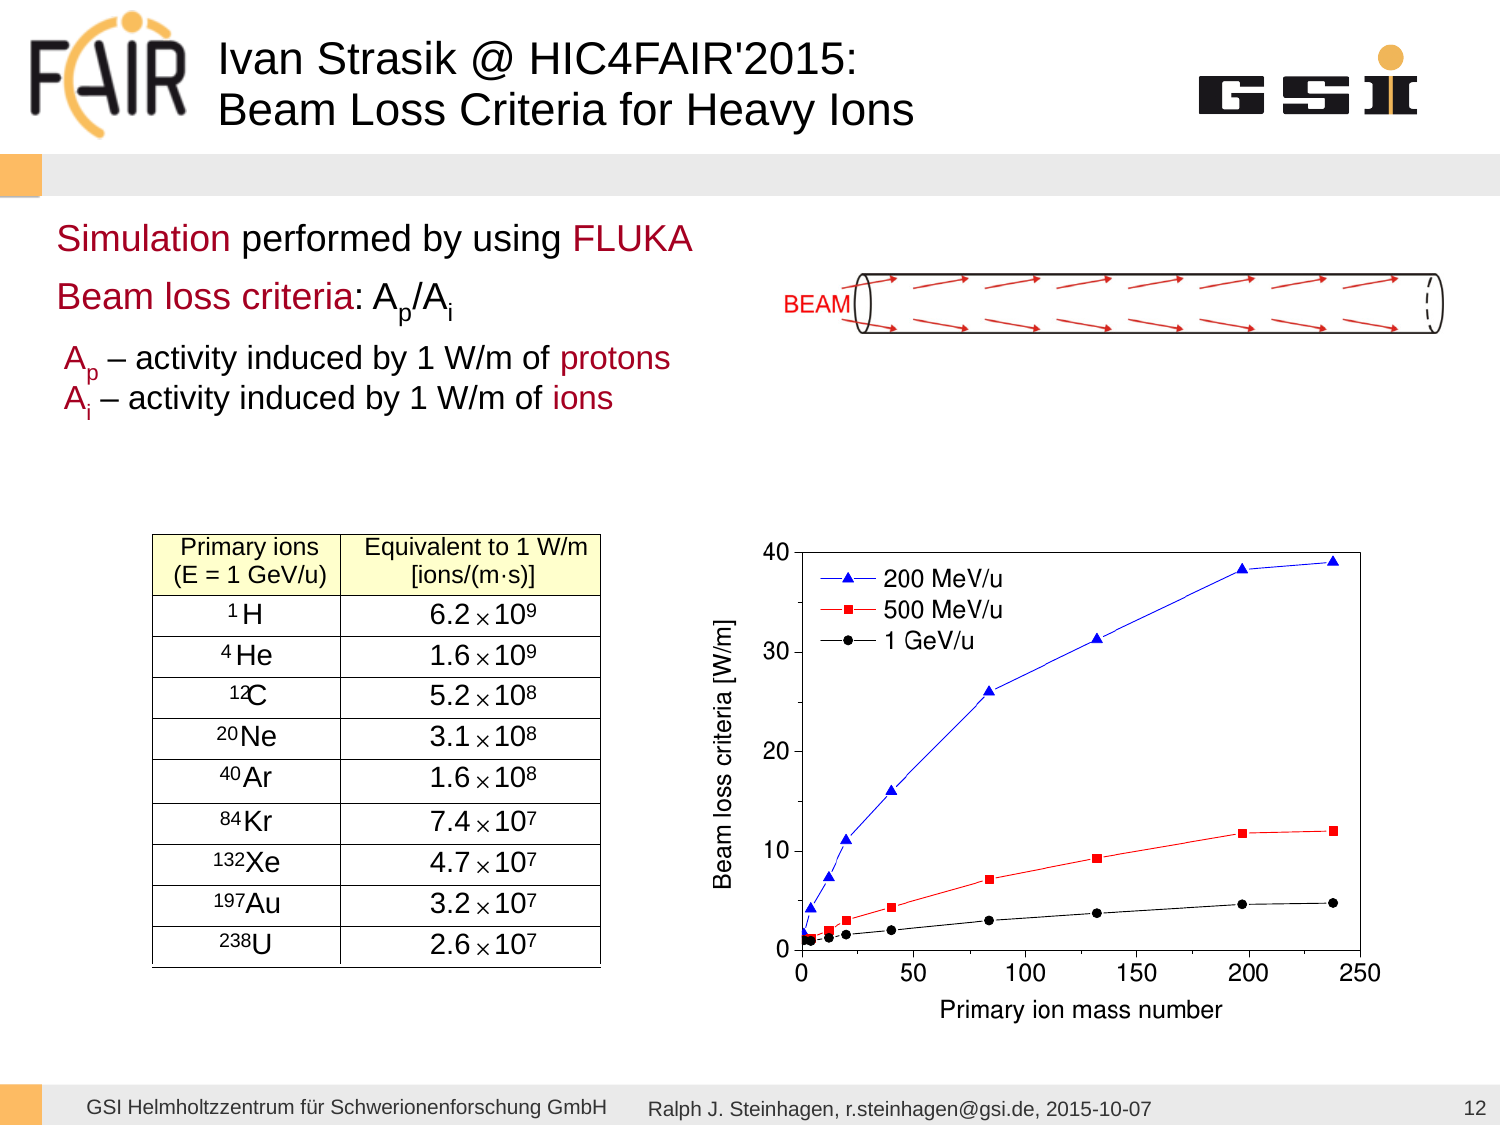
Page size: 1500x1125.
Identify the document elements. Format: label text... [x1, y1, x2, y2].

text_box 238 [219, 930, 251, 959]
text_box H [242, 597, 264, 638]
text_box × [474, 725, 492, 762]
text_box 9 [526, 599, 537, 629]
text_box × [474, 766, 492, 803]
text_box × [474, 892, 492, 929]
text_box i [447, 298, 454, 336]
text_box [ions/(m·s)] [411, 560, 536, 597]
picture [30, 9, 187, 141]
text_box 10 [493, 597, 527, 638]
text_box 40 [219, 763, 242, 792]
text_box p [398, 298, 413, 336]
text_box Ar [242, 761, 273, 804]
text_box Au [245, 887, 281, 930]
text_box 10 [493, 720, 527, 761]
text_box × [474, 603, 492, 639]
text_box × [474, 933, 492, 969]
text_box He [235, 638, 273, 681]
text_box 12 [229, 681, 246, 710]
text_box – activity induced by 1 W/m of ions [100, 379, 614, 428]
text_box 7 [526, 889, 538, 918]
text_box 7 [526, 848, 538, 877]
text_box 8 [526, 722, 537, 751]
text_box 132 [213, 848, 245, 877]
text_box 10 [494, 887, 527, 928]
text_box 84 [219, 807, 242, 836]
text_box Kr [243, 805, 273, 848]
text_box 2.6 [429, 928, 471, 971]
text_box [153, 535, 180, 595]
text_box 3.1 [429, 720, 471, 761]
text_box 6.2 [429, 597, 471, 638]
text_box × [474, 810, 492, 847]
text_box 10 [493, 679, 527, 720]
text_box – activity induced by 1 W/m of protons [107, 339, 670, 388]
text_box 1.6 [429, 638, 471, 679]
text_box Primary ions [180, 532, 320, 560]
text_box 1.6 [429, 761, 471, 804]
text_box C [246, 679, 268, 720]
text_box 9 [526, 640, 537, 669]
text_box i [86, 399, 92, 433]
text_box 10 [494, 805, 527, 846]
text_box /A [412, 275, 448, 330]
text_box 10 [494, 846, 527, 887]
text_box U [251, 928, 273, 971]
text_box A [63, 379, 87, 428]
text_box Beam loss criteria: A [56, 275, 400, 330]
picture [697, 530, 1395, 1032]
text_box 20 [216, 722, 239, 751]
text_box 197 [213, 889, 245, 918]
text_box 10 [493, 761, 527, 804]
text_box 7 [526, 930, 538, 959]
text_box 8 [526, 681, 537, 710]
text_box Ne [239, 720, 278, 763]
text_box A [63, 339, 87, 379]
text_box [320, 535, 340, 595]
text_box 4 [220, 640, 232, 669]
text_box p [86, 359, 99, 393]
text_box 10 [493, 638, 527, 679]
text_box 8 [526, 763, 537, 792]
text_box 7.4 [429, 805, 471, 846]
title Ivan Strasik @ HIC4FAIR'2015: Beam Loss Criteria for Heavy Ions [217, 20, 1109, 147]
picture [1197, 42, 1419, 117]
text_box 4.7 [429, 846, 471, 887]
text_box 3.2 [429, 887, 471, 928]
text_box [536, 535, 600, 595]
text_box Xe [245, 846, 280, 887]
text_box Equivalent to 1 W/m [364, 532, 589, 569]
text_box × [474, 851, 492, 888]
text_box Simulation performed by using FLUKA [56, 217, 692, 272]
text_box 1 [227, 599, 239, 629]
text_box 5.2 [429, 679, 471, 720]
text_box 7 [526, 807, 538, 836]
text_box 10 [494, 928, 527, 971]
text_box × [474, 684, 492, 721]
picture [783, 273, 1444, 334]
text_box × [474, 643, 492, 680]
text_box (E = 1 GeV/u) [173, 560, 326, 597]
text_box [341, 535, 411, 595]
